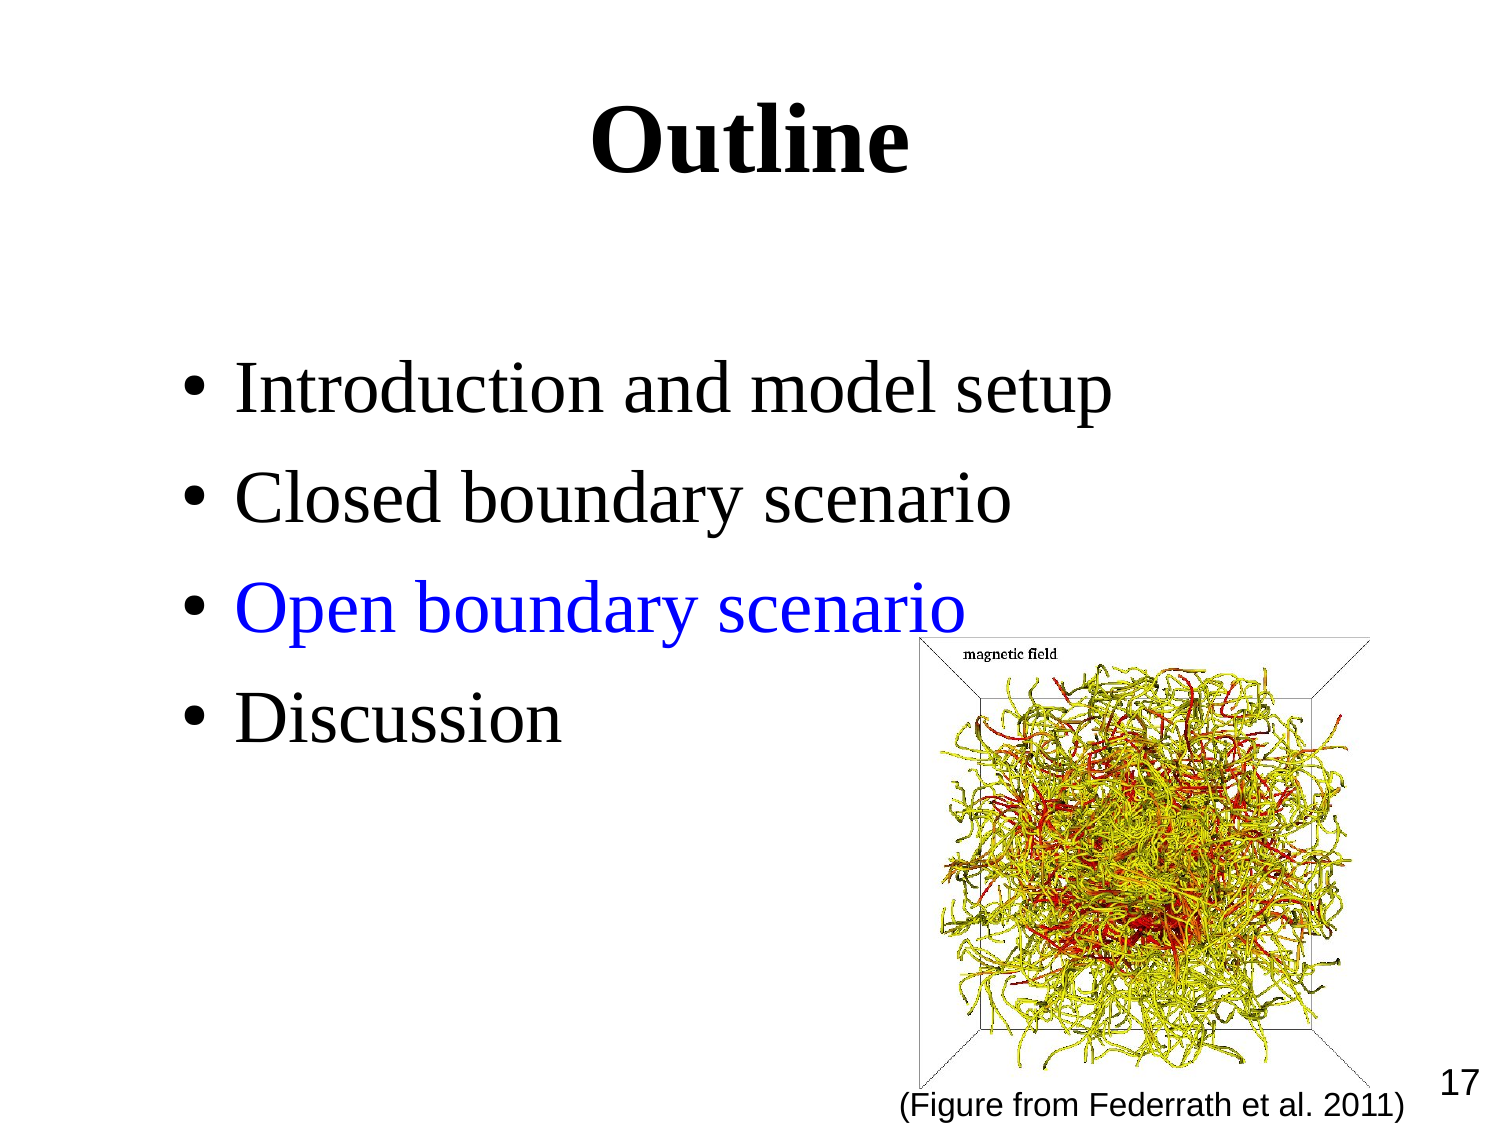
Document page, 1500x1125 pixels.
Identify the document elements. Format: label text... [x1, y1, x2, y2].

picture [919, 637, 1370, 1079]
text_box <number> [1370, 1054, 1500, 1125]
list Introduction and model setup Closed boundary scenario Open boundary scenario Discussion [148, 295, 1409, 1009]
text_box (Figure from Federrath et al. 2011) [884, 1079, 1422, 1125]
title Outline [75, 44, 1425, 233]
